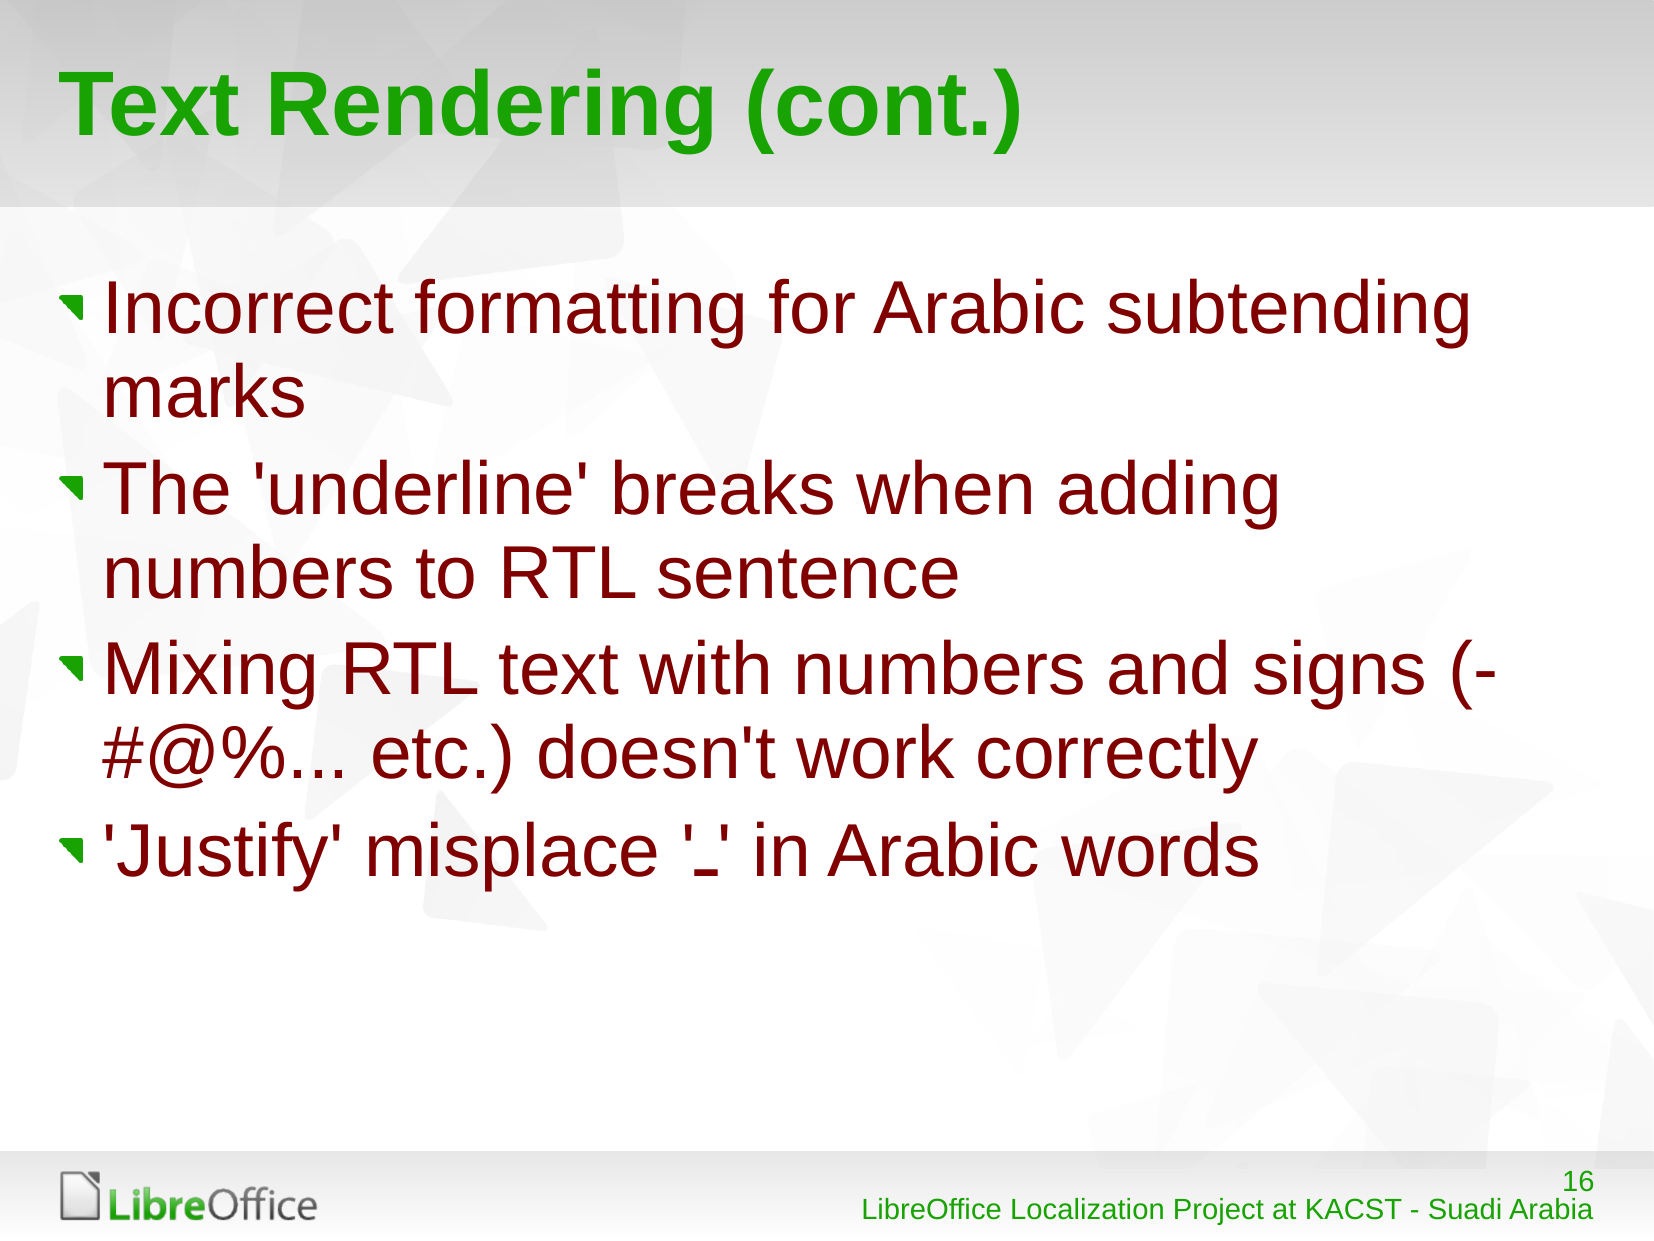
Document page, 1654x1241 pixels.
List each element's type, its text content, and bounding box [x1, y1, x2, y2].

picture [0, 0, 783, 931]
picture [915, 548, 1654, 1169]
title Text Rendering (cont.) [59, 29, 1595, 178]
list Incorrect formatting for Arabic subtending marks The 'underline' breaks when adding numbers to RTL sentence Mixing RTL text with numbers and signs (-#@%... etc.) doesn't work correctly 'Justify' misplace 'ـ' in Arabic words [59, 265, 1595, 986]
picture [41, 1152, 337, 1240]
